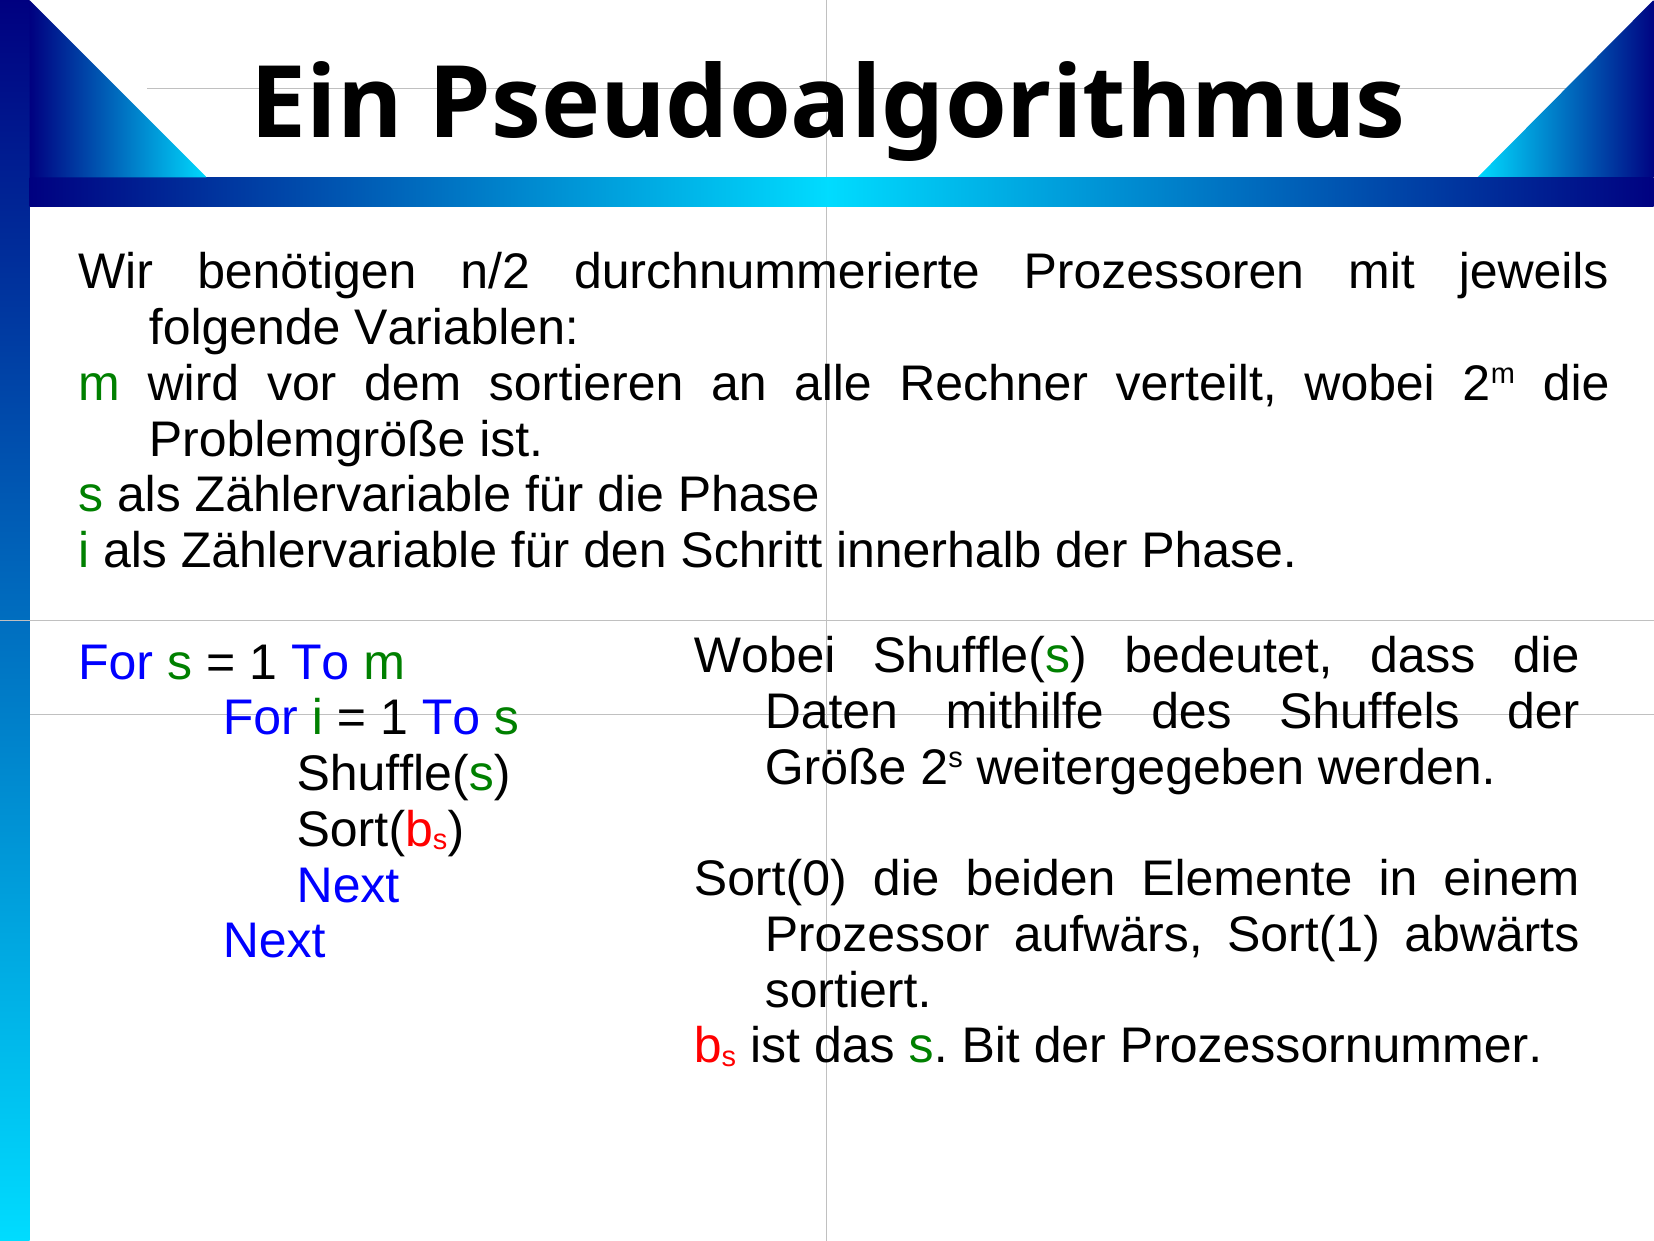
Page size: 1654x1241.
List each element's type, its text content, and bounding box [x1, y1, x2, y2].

text_box Wobei Shuffle(s) bedeutet, dass die Daten mithilfe des Shuffels der Größe 2s weitergegeben werden. Sort(0) die beiden Elemente in einem Prozessor aufwärs, Sort(1) abwärts sortiert. bs ist das s. Bit der Prozessornummer. [679, 620, 1595, 1100]
text_box Wir benötigen n/2 durchnummerierte Prozessoren mit jeweils folgende Variablen: m wird vor dem sortieren an alle Rechner verteilt, wobei 2m die Problemgröße ist. s als Zählervariable für die Phase i als Zählervariable für den Schritt innerhalb der Phase. For s = 1 To m For i = 1 To s Shuffle(s) Sort(bs) Next Next [63, 236, 1625, 995]
text_box Ein Pseudoalgorithmus [339, 23, 1319, 153]
